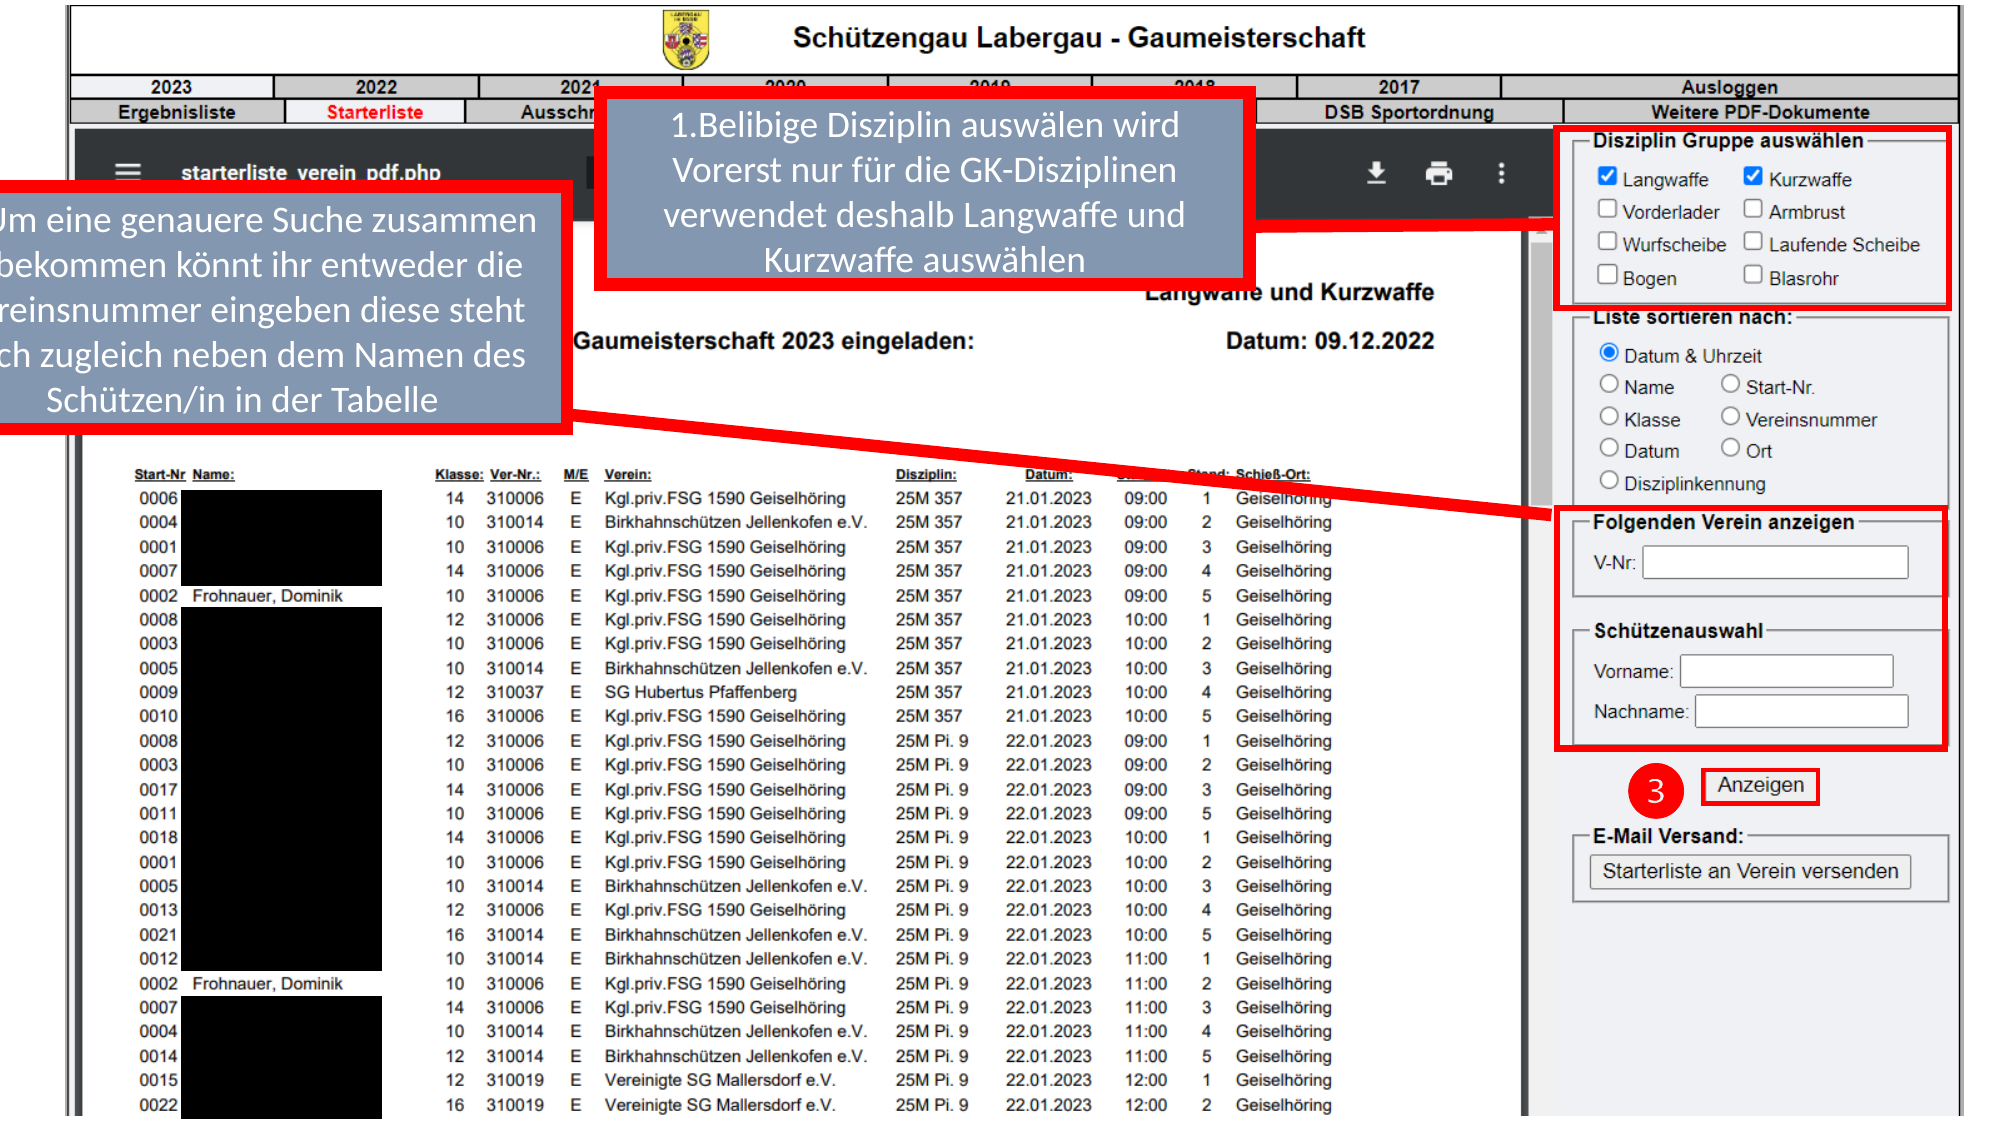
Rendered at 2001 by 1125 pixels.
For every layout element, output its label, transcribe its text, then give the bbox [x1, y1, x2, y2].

text_box 2. Um eine genauere Suche zusammen zubekommen könnt ihr entweder die Vereinsnummer eingeben diese steht auch zugleich neben dem Namen des Schützen/in in der Tabelle [0, 186, 567, 429]
picture [65, 5, 1964, 1116]
text_box [182, 608, 381, 970]
text_box 1.Belibige Disziplin auswälen wird Vorerst nur für die GK-Disziplinen verwendet deshalb Langwaffe und Kurzwaffe auswählen [601, 93, 1250, 285]
text_box [182, 491, 381, 585]
text_box [182, 997, 381, 1118]
